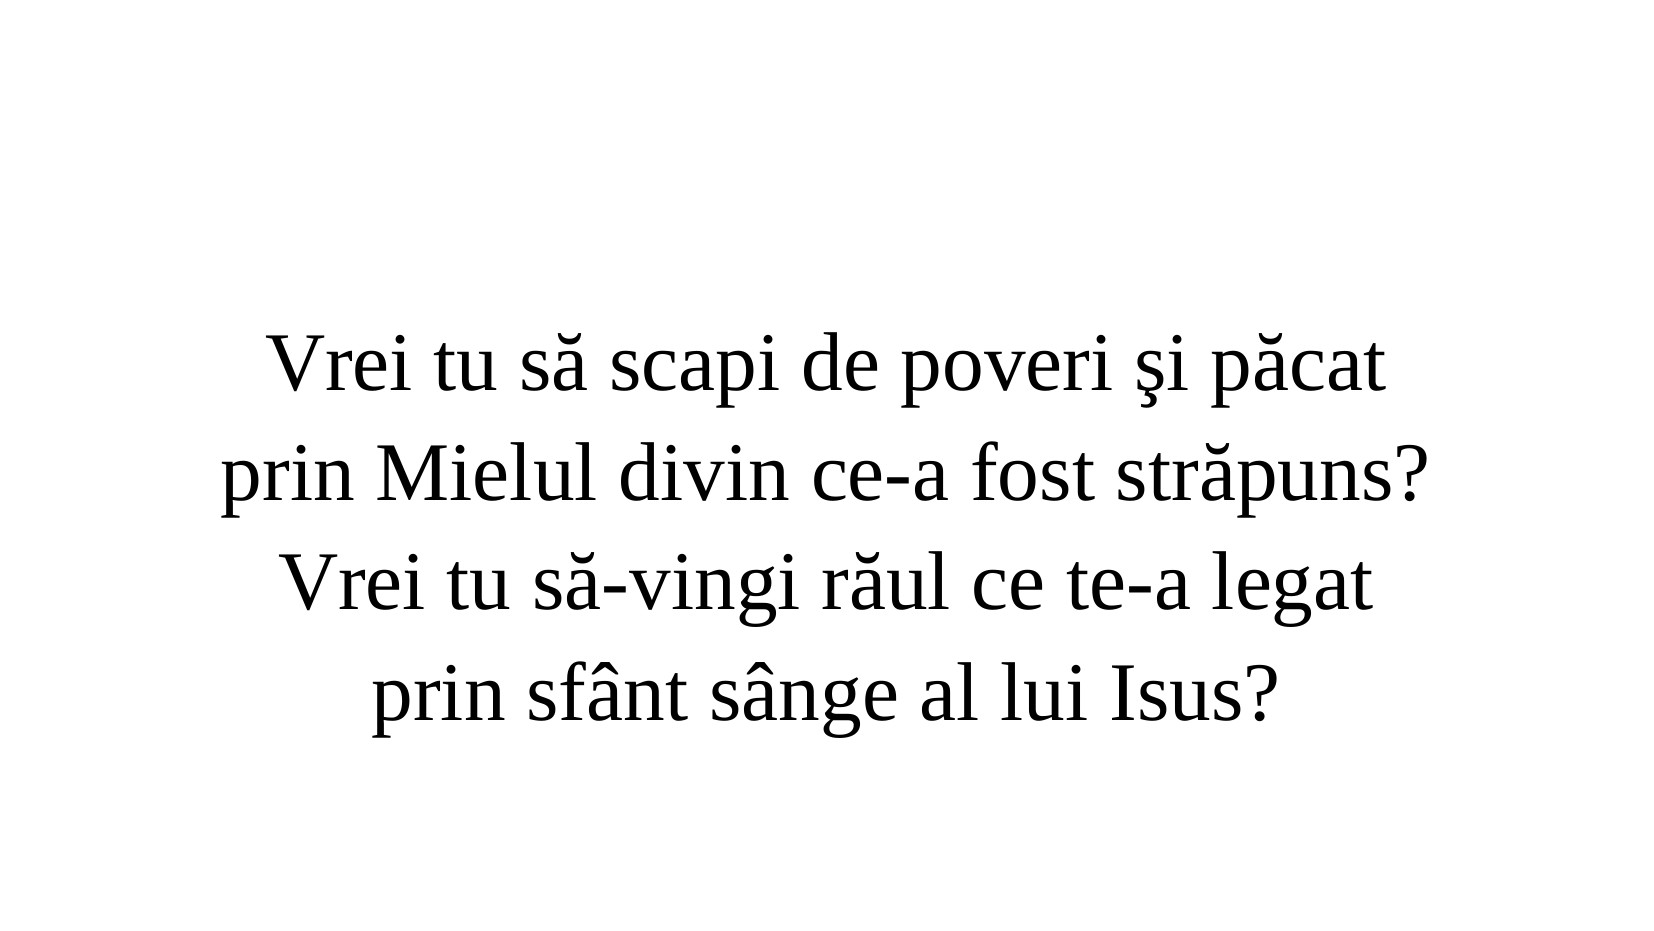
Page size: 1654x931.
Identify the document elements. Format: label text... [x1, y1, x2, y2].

subtitle Vrei tu să scapi de poveri şi păcat prin Mielul divin ce-a fost străpuns? Vrei tu să-vingi răul ce te-a legat prin sfânt sânge al lui Isus? [0, 289, 1654, 671]
